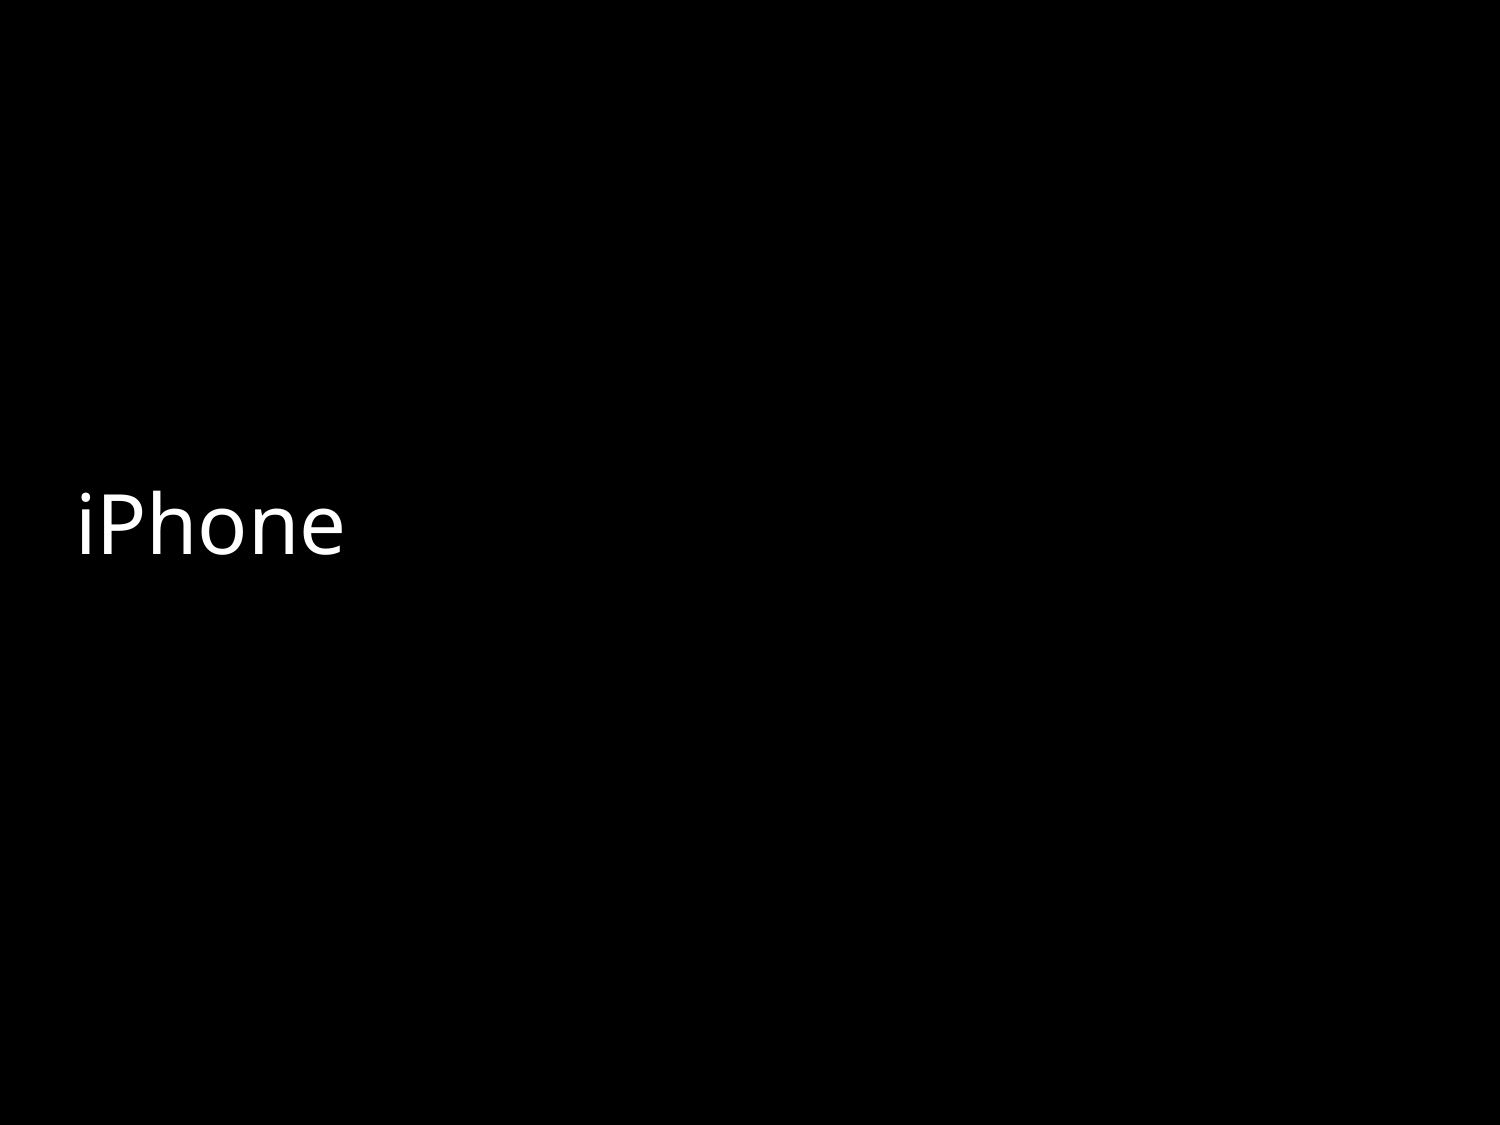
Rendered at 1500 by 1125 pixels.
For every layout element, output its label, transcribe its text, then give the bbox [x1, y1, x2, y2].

title iPhone [75, 428, 1414, 616]
